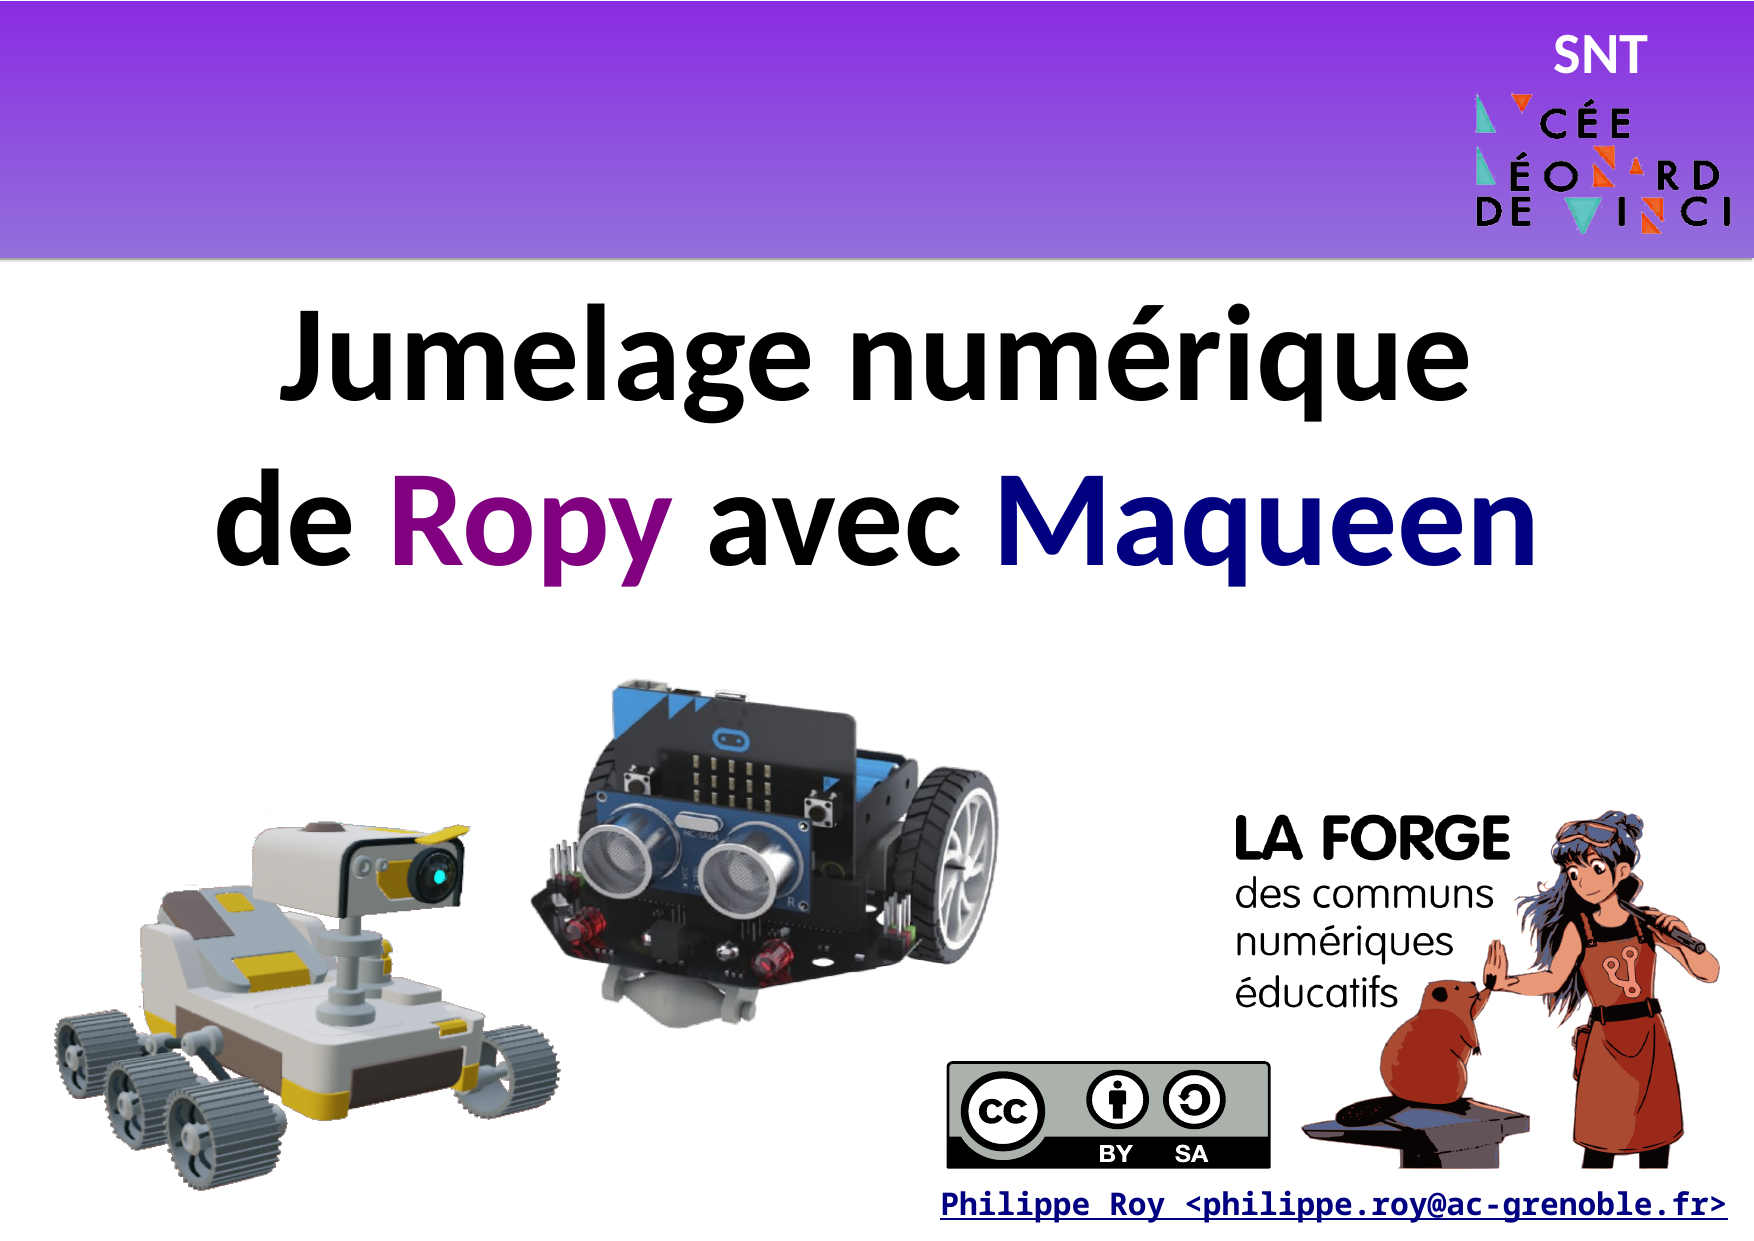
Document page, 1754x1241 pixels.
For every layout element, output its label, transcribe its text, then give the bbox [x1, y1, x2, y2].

subtitle Jumelage numérique de Ropy avec Maqueen [0, 258, 1754, 604]
text_box Philippe Roy <philippe.roy@ac-grenoble.fr> [416, 1177, 1743, 1229]
text_box [0, 1, 1754, 258]
text_box SNT [1472, 7, 1730, 87]
picture [40, 670, 1027, 1209]
picture [1470, 87, 1734, 238]
picture [946, 810, 1720, 1169]
